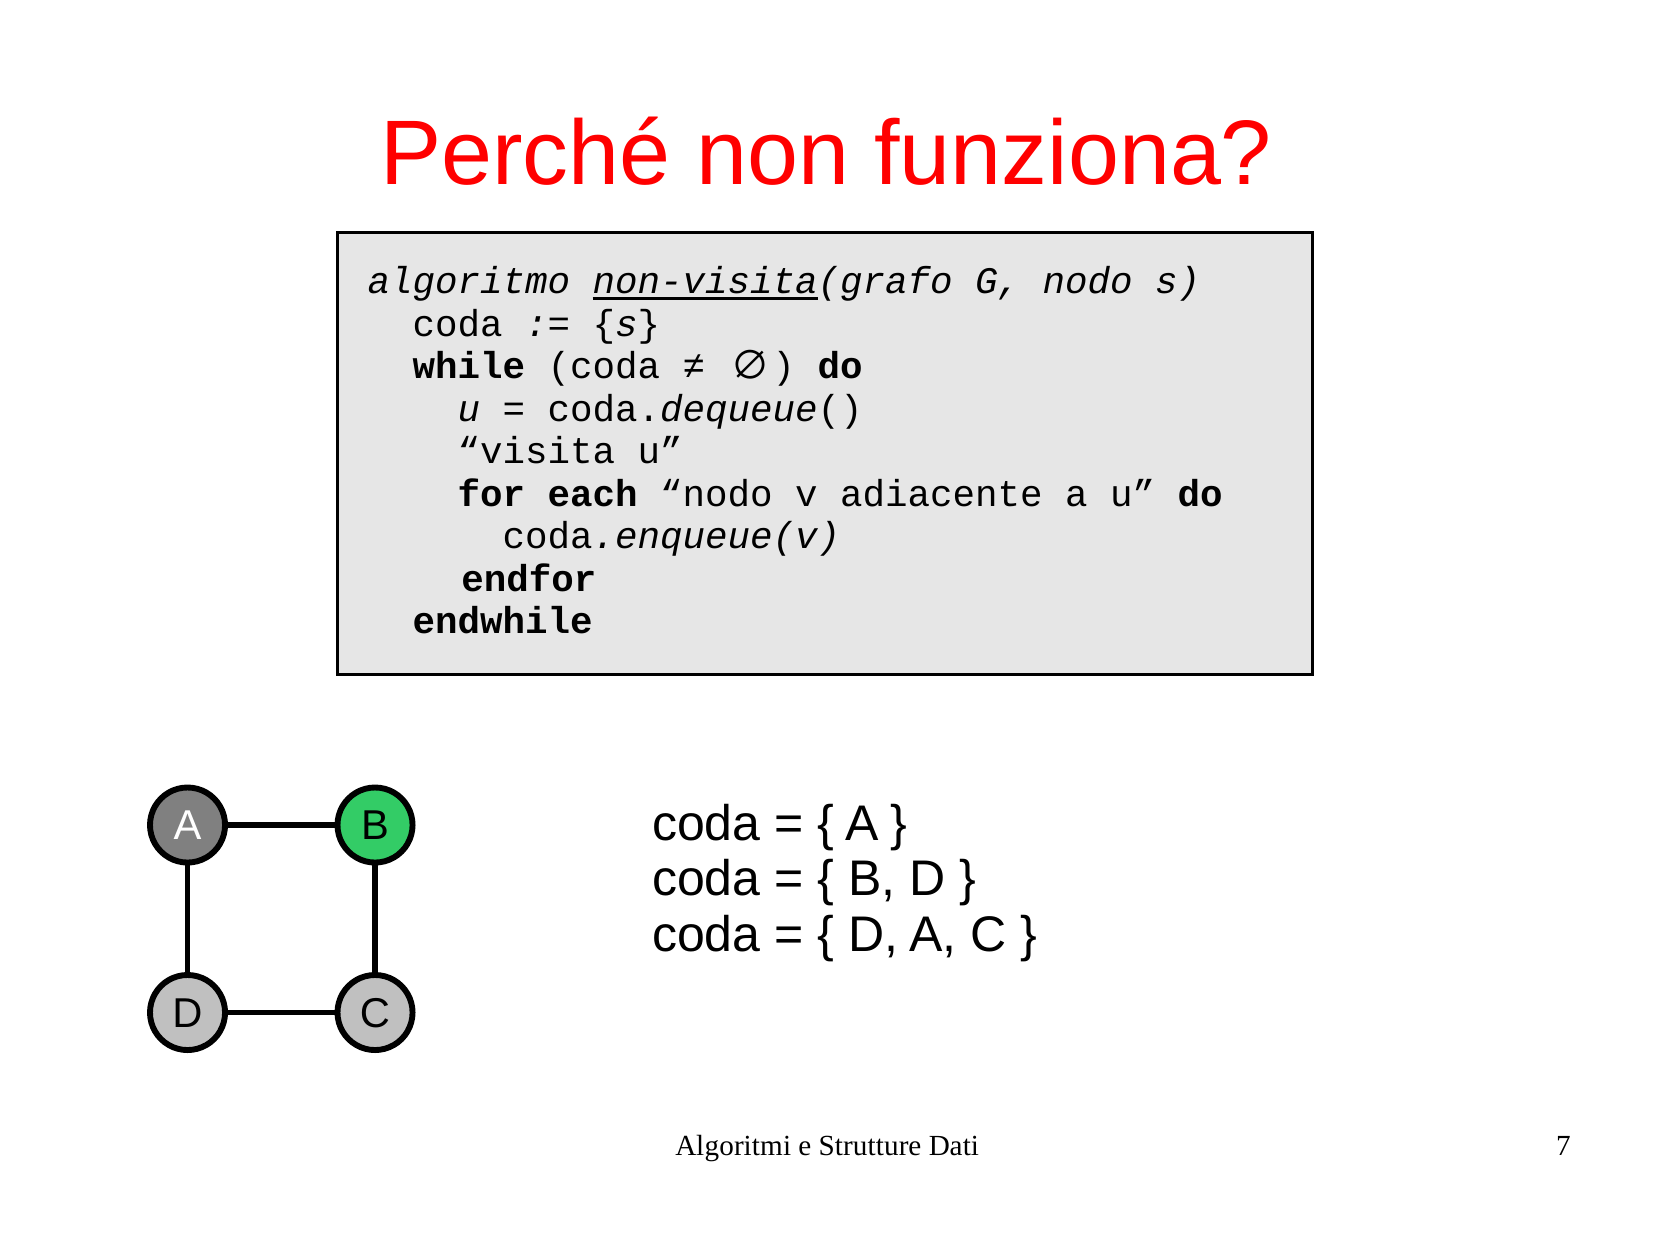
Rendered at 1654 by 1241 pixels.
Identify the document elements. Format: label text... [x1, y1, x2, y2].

text_box algoritmo non-visita(grafo G, nodo s) coda := {s} while (coda ≠ ∅) do u = coda.dequeue() “visita u” for each “nodo v adiacente a u” do coda.enqueue(v) endfor endwhile [337, 232, 1313, 675]
text_box D [150, 975, 225, 1051]
text_box B [337, 787, 413, 863]
text_box A [150, 787, 225, 863]
text_box coda = { A } coda = { B, D } coda = { D, A, C } [637, 787, 1388, 970]
text_box C [337, 975, 413, 1051]
title Perché non funziona? [82, 49, 1571, 257]
